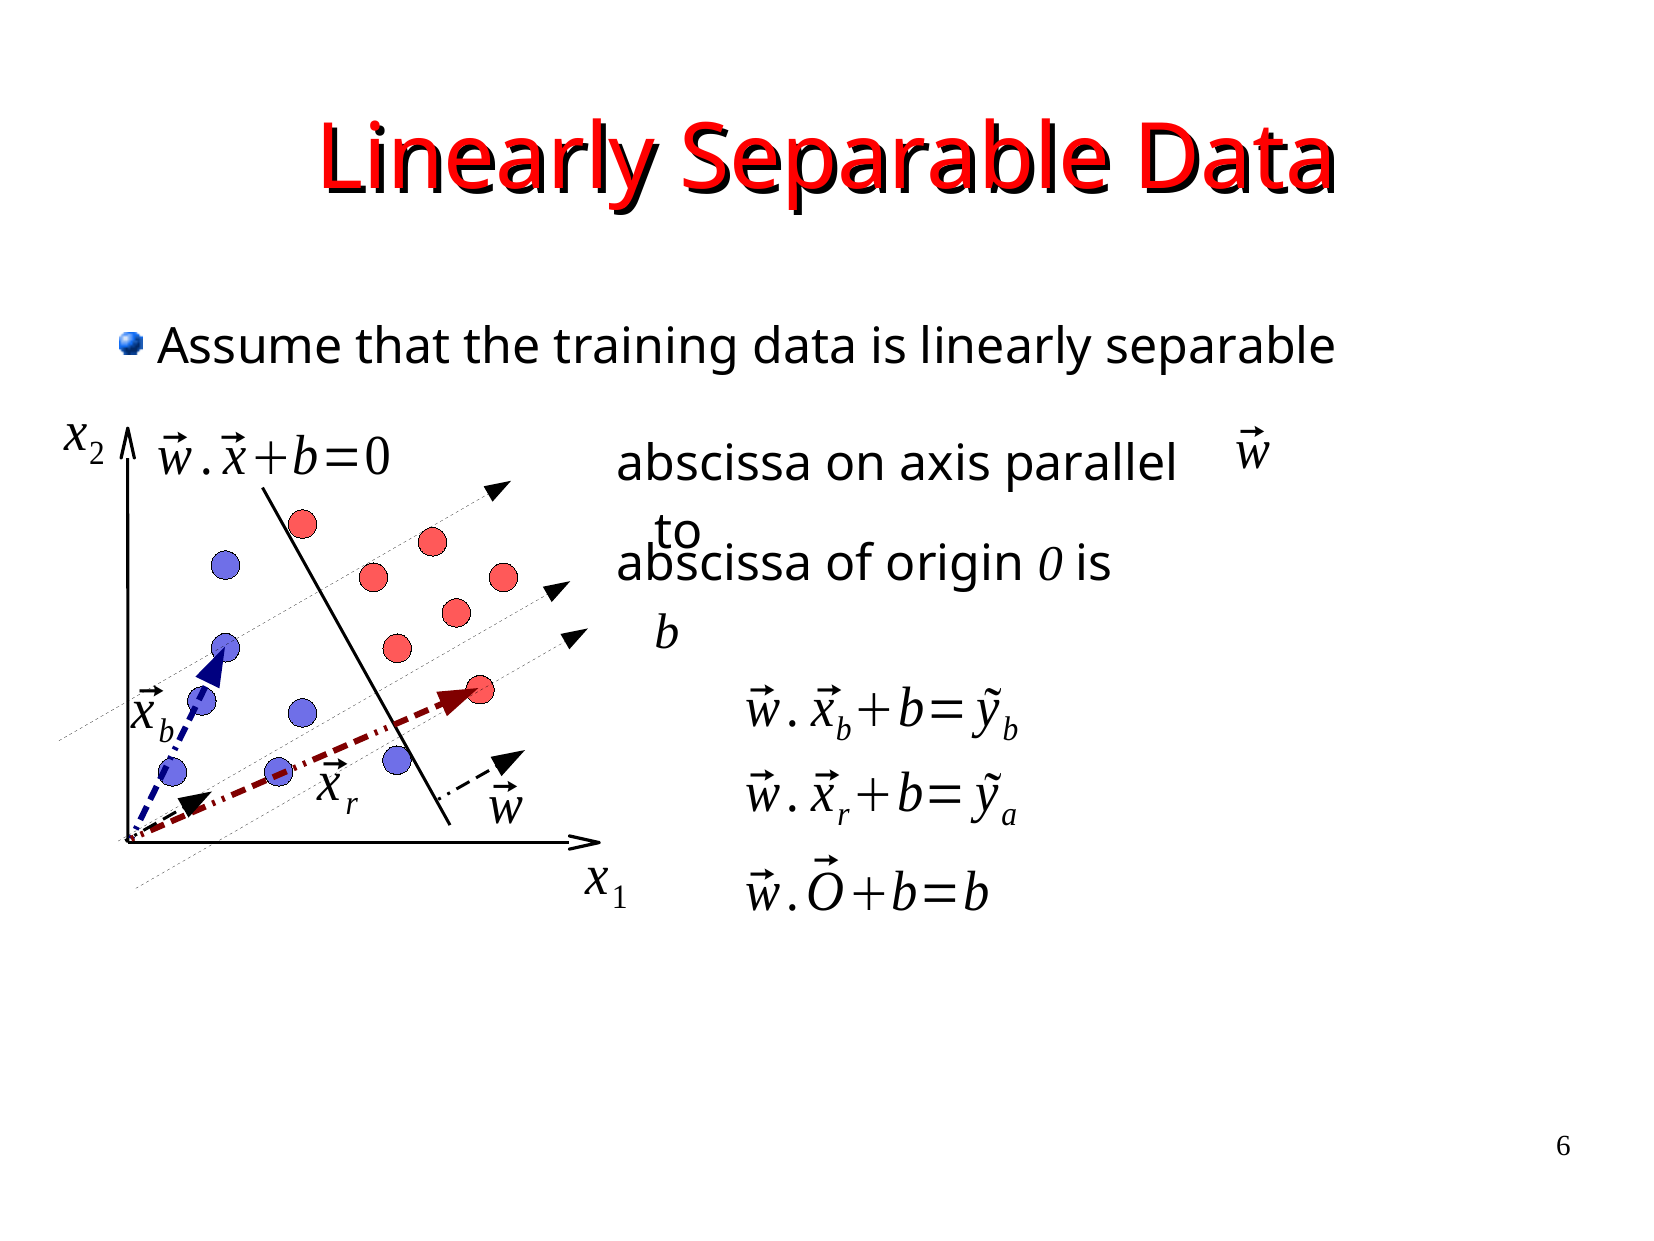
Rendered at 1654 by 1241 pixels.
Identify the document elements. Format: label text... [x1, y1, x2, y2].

chart [1227, 418, 1277, 481]
text_box [382, 633, 412, 663]
text_box [489, 563, 518, 592]
chart [307, 749, 364, 821]
chart [575, 843, 634, 916]
text_box [187, 686, 217, 716]
text_box Assume that the training data is linearly separable [104, 302, 1576, 373]
chart [480, 772, 530, 836]
chart [737, 675, 1025, 747]
text_box [359, 562, 388, 592]
chart [737, 852, 997, 924]
text_box [465, 675, 495, 704]
text_box abscissa of origin 0 is b [602, 519, 1153, 591]
chart [737, 760, 1023, 832]
text_box [288, 509, 317, 539]
title Linearly Separable Data [82, 49, 1571, 257]
text_box [264, 757, 293, 787]
text_box abscissa on axis parallel to [602, 419, 1230, 490]
text_box [418, 527, 447, 557]
text_box [158, 757, 187, 787]
chart [52, 400, 112, 473]
text_box [382, 745, 412, 775]
chart [149, 424, 397, 488]
chart [122, 677, 181, 749]
text_box [211, 633, 240, 663]
text_box [442, 598, 471, 628]
text_box [288, 698, 317, 728]
text_box [211, 550, 240, 580]
